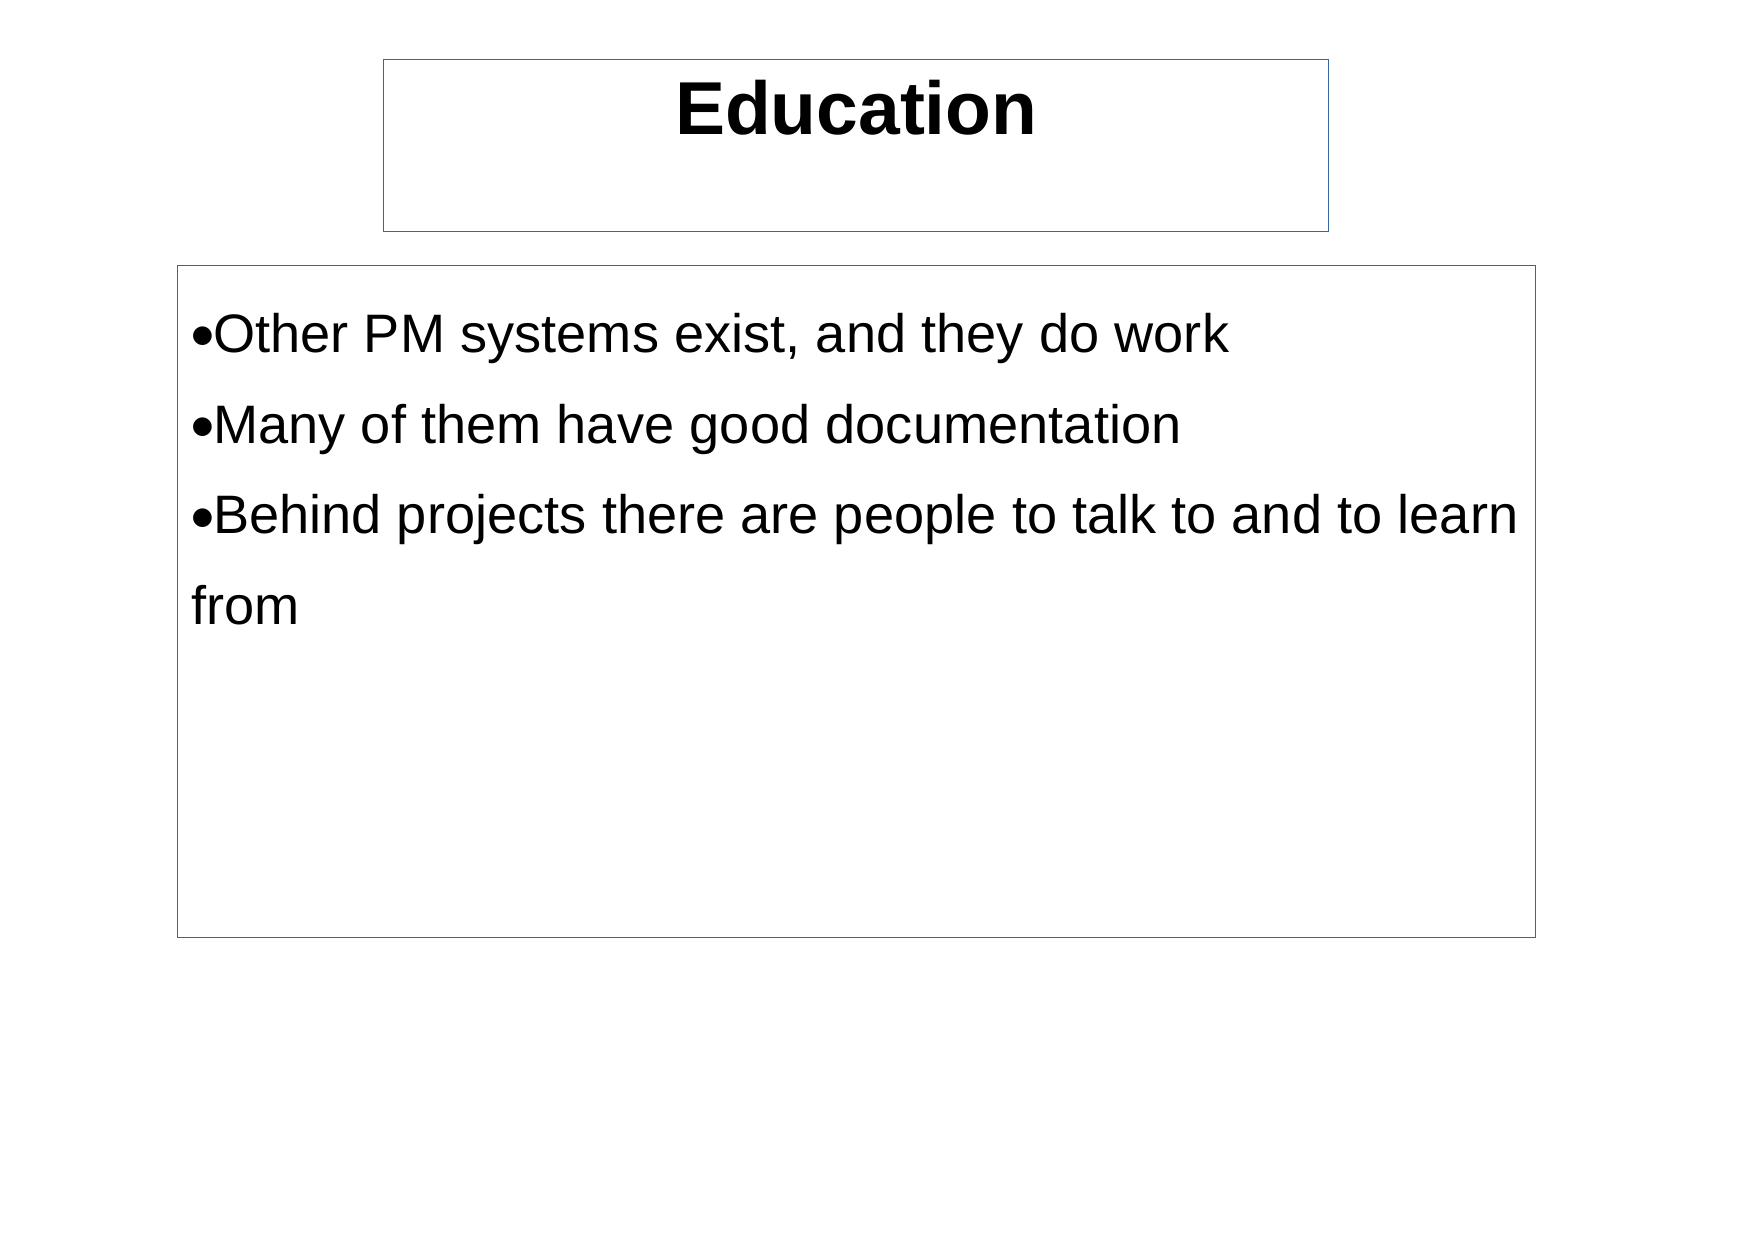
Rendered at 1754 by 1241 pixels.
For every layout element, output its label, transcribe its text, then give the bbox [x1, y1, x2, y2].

text_box Other PM systems exist, and they do work Many of them have good documentation Behind projects there are people to talk to and to learn from [177, 265, 1536, 938]
text_box Education [383, 59, 1329, 232]
